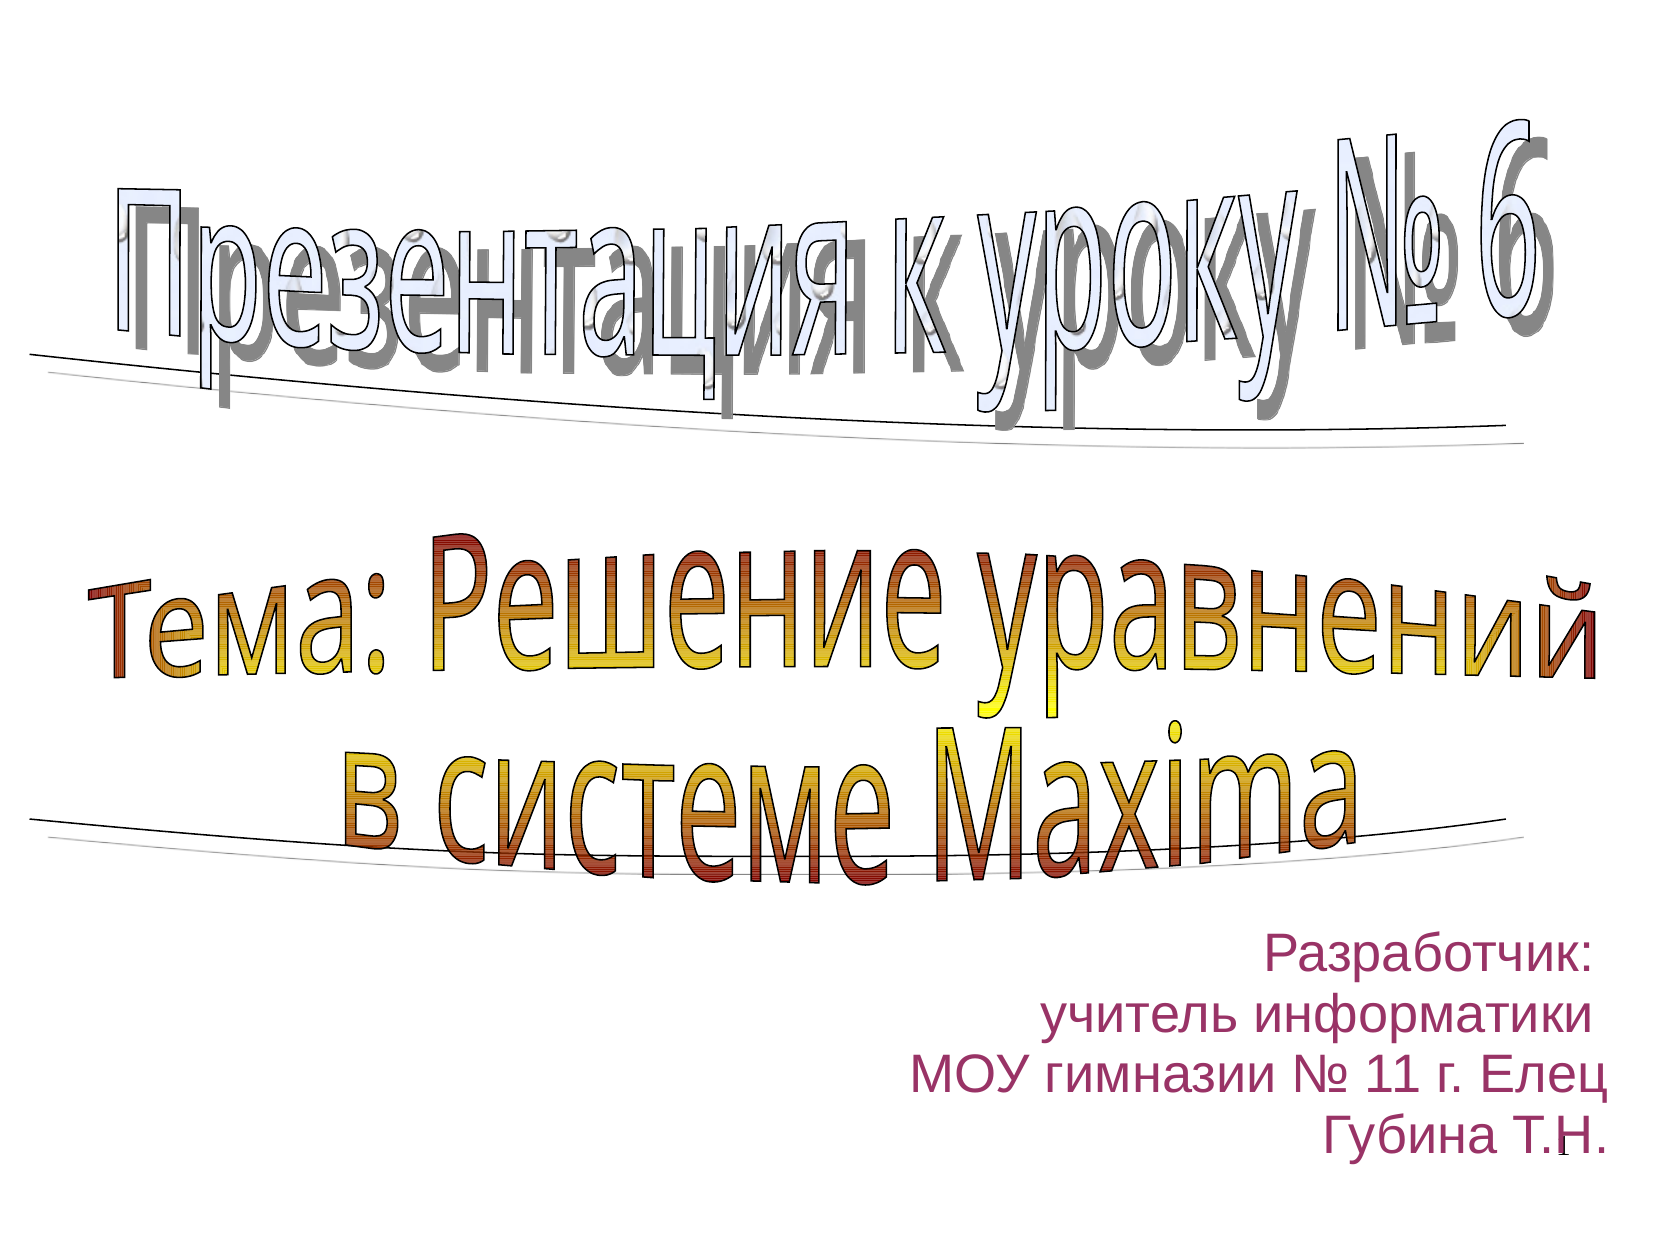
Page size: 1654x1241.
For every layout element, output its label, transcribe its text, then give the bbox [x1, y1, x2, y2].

text_box Тема: Решение уравнений в системе Maxima [1169, 760, 1181, 866]
text_box Тема: Решение уравнений в системе Maxima [681, 763, 736, 882]
text_box Тема: Решение уравнений в системе Maxima [1184, 564, 1237, 670]
text_box Презентация к уроку № 6 [525, 230, 577, 355]
text_box Тема: Решение уравнений в системе Maxima [218, 585, 286, 675]
text_box Разработчик: учитель информатики МОУ гимназии № 11 г. Елец Губина Т.Н. [797, 915, 1625, 1173]
text_box Презентация к уроку № 6 [1045, 207, 1101, 411]
text_box Тема: Решение уравнений в системе Maxima [1304, 750, 1355, 849]
text_box Тема: Решение уравнений в системе Maxima [1114, 559, 1166, 671]
text_box Тема: Решение уравнений в системе Maxima [1046, 555, 1103, 718]
text_box Презентация к уроку № 6 [200, 225, 256, 390]
text_box Тема: Решение уравнений в системе Maxima [88, 579, 151, 678]
text_box Тема: Решение уравнений в системе Maxima [1037, 761, 1089, 878]
text_box Презентация к уроку № 6 [726, 224, 782, 356]
text_box Презентация к уроку № 6 [792, 221, 847, 355]
text_box Тема: Решение уравнений в системе Maxima [1539, 604, 1595, 679]
text_box Презентация к уроку № 6 [459, 231, 514, 355]
text_box Тема: Решение уравнений в системе Maxima [1322, 578, 1376, 675]
text_box Презентация к уроку № 6 [583, 227, 635, 357]
text_box Презентация к уроку № 6 [390, 229, 444, 354]
text_box Презентация к уроку № 6 [331, 229, 379, 351]
text_box Презентация к уроку № 6 [1404, 196, 1440, 288]
text_box Презентация к уроку № 6 [1186, 196, 1237, 342]
text_box Тема: Решение уравнений в системе Maxima [1100, 760, 1158, 872]
text_box Презентация к уроку № 6 [895, 216, 946, 354]
text_box Тема: Решение уравнений в системе Maxima [1391, 585, 1446, 675]
text_box Тема: Решение уравнений в системе Maxima [150, 598, 203, 678]
text_box Тема: Решение уравнений в системе Maxima [498, 560, 553, 671]
text_box Тема: Решение уравнений в системе Maxima [977, 553, 1038, 718]
text_box Презентация к уроку № 6 [977, 211, 1037, 413]
text_box Презентация к уроку № 6 [1406, 303, 1437, 325]
text_box Тема: Решение уравнений в системе Maxima [835, 764, 890, 886]
text_box Презентация к уроку № 6 [1113, 201, 1171, 348]
text_box Презентация к уроку № 6 [1338, 134, 1397, 331]
text_box Презентация к уроку № 6 [118, 188, 181, 337]
text_box Тема: Решение уравнений в системе Maxima [937, 727, 1021, 881]
text_box Презентация к уроку № 6 [268, 227, 322, 348]
text_box Тема: Решение уравнений в системе Maxima [886, 549, 941, 669]
text_box Презентация к уроку № 6 [652, 228, 715, 400]
text_box Тема: Решение уравнений в системе Maxima [1465, 594, 1521, 677]
text_box Тема: Решение уравнений в системе Maxima [1200, 754, 1290, 864]
text_box Тема: Решение уравнений в системе Maxima [1251, 570, 1307, 672]
text_box Тема: Решение уравнений в системе Maxima [498, 759, 555, 870]
text_box Презентация к уроку № 6 [1238, 190, 1298, 402]
text_box Тема: Решение уравнений в системе Maxima [622, 763, 674, 878]
text_box Тема: Решение уравнений в системе Maxima [751, 766, 819, 883]
text_box Тема: Решение уравнений в системе Maxima [300, 579, 352, 675]
text_box Тема: Решение уравнений в системе Maxima [570, 761, 617, 876]
text_box Тема: Решение уравнений в системе Maxima [1546, 576, 1591, 600]
text_box Презентация к уроку № 6 [1481, 119, 1536, 318]
text_box Тема: Решение уравнений в системе Maxima [814, 550, 871, 667]
text_box Тема: Решение уравнений в системе Maxima [345, 752, 398, 849]
text_box Тема: Решение уравнений в системе Maxima [568, 554, 654, 669]
text_box Тема: Решение уравнений в системе Maxima [739, 551, 795, 667]
text_box Тема: Решение уравнений в системе Maxima [670, 551, 724, 670]
text_box Тема: Решение уравнений в системе Maxima [433, 533, 487, 671]
text_box Тема: Решение уравнений в системе Maxima [439, 756, 486, 864]
